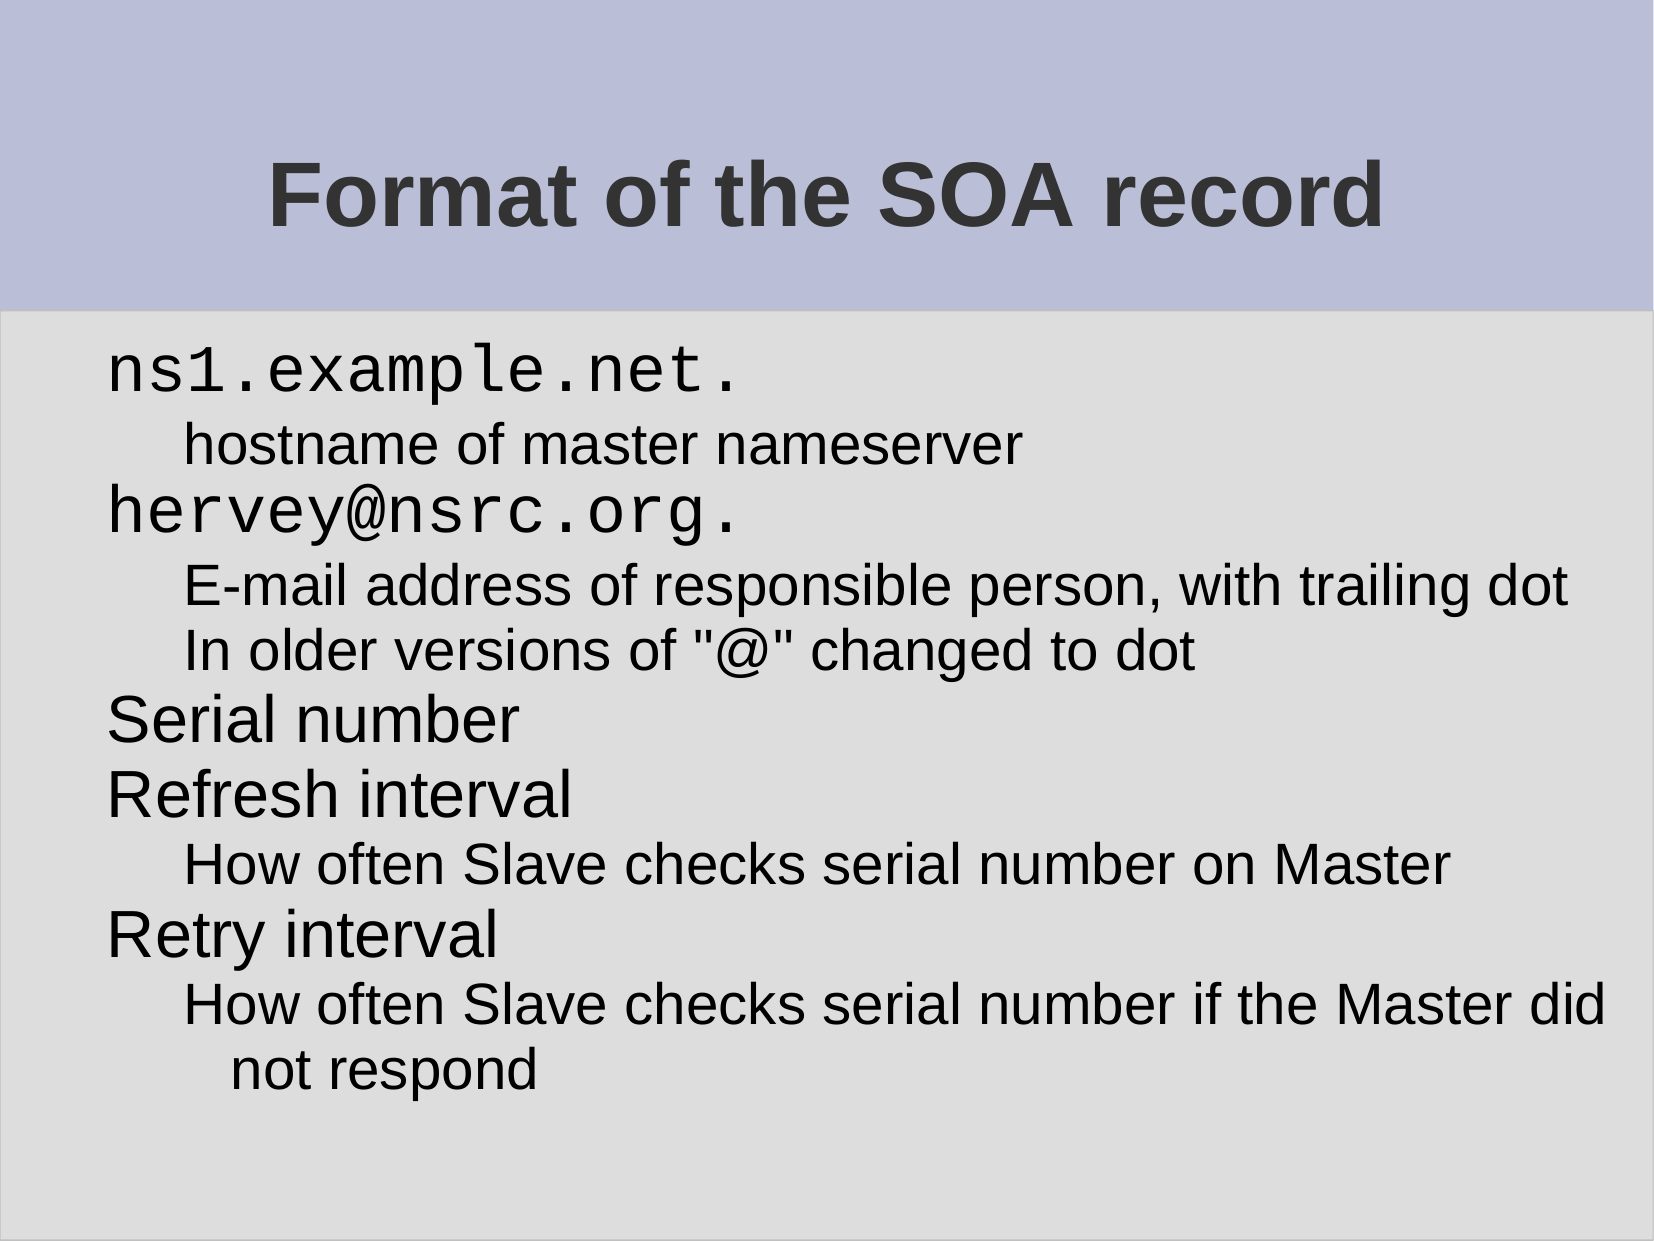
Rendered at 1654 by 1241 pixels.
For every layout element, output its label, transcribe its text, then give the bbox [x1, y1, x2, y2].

list ns1.example.net. hostname of master nameserver hervey@nsrc.org. E-mail address of responsible person, with trailing dot In older versions of "@" changed to dot Serial number Refresh interval How often Slave checks serial number on Master Retry interval How often Slave checks serial number if the Master did not respond [89, 333, 1627, 1183]
title Format of the SOA record [121, 91, 1534, 299]
